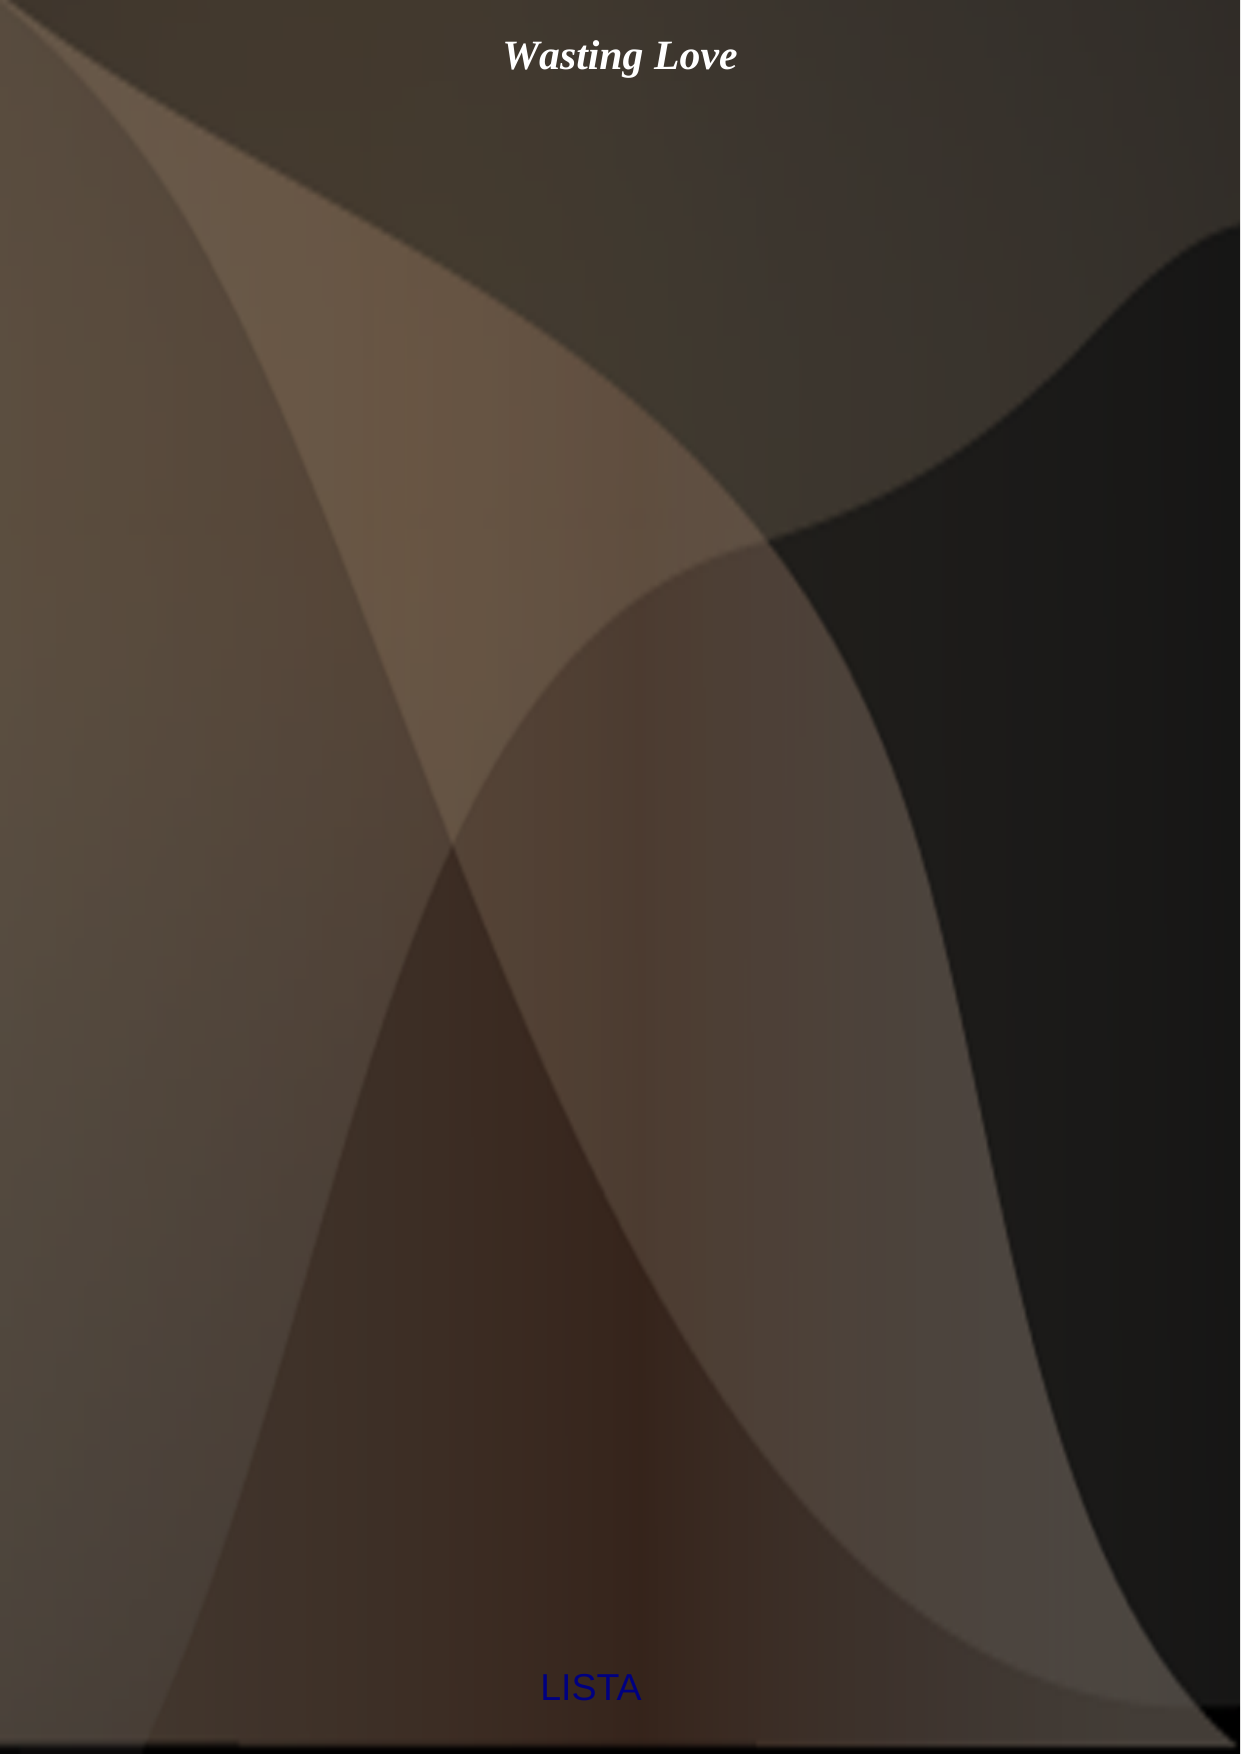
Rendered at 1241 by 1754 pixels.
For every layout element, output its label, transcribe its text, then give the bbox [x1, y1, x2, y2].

picture [0, 0, 1241, 1754]
title Wasting Love [88, 23, 1152, 88]
text_box LISTA [525, 1659, 657, 1717]
